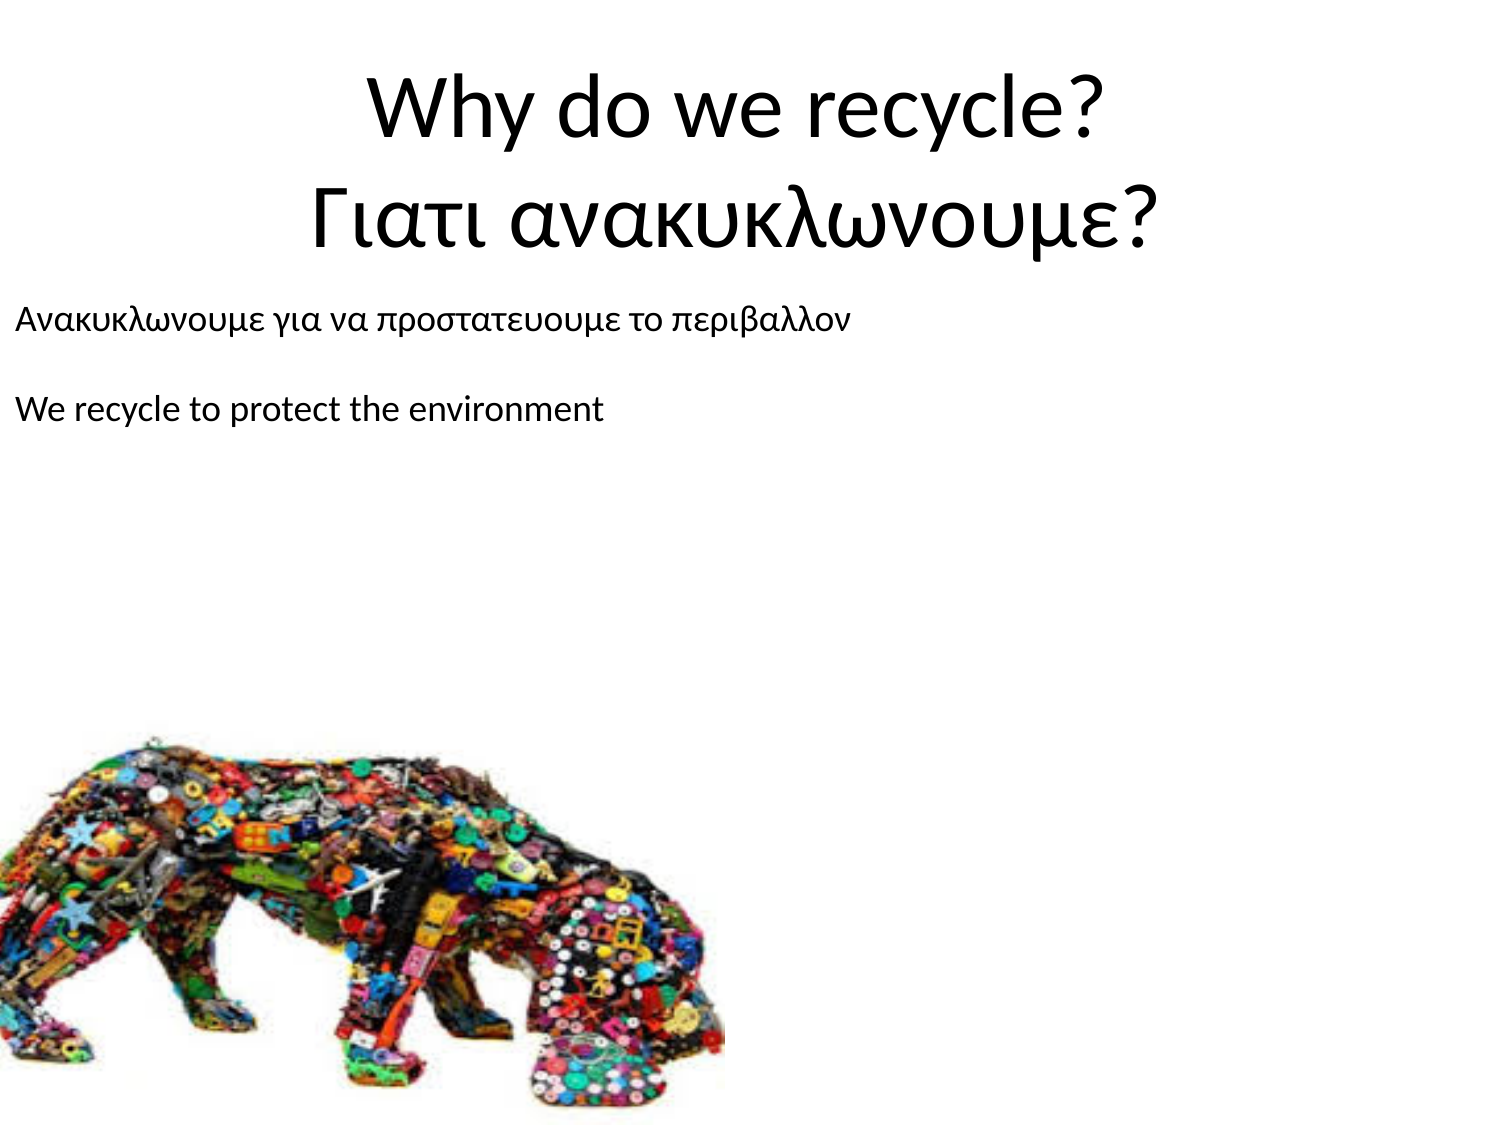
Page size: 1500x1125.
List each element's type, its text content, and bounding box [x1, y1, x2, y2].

title Why do we recycle? Γιατι ανακυκλωνουμε? [76, 30, 1399, 274]
text_box Ανακυκλωνουμε για να προστατευουμε το περιβαλλον We recycle to protect the environment [0, 278, 1500, 437]
picture [0, 715, 725, 1125]
